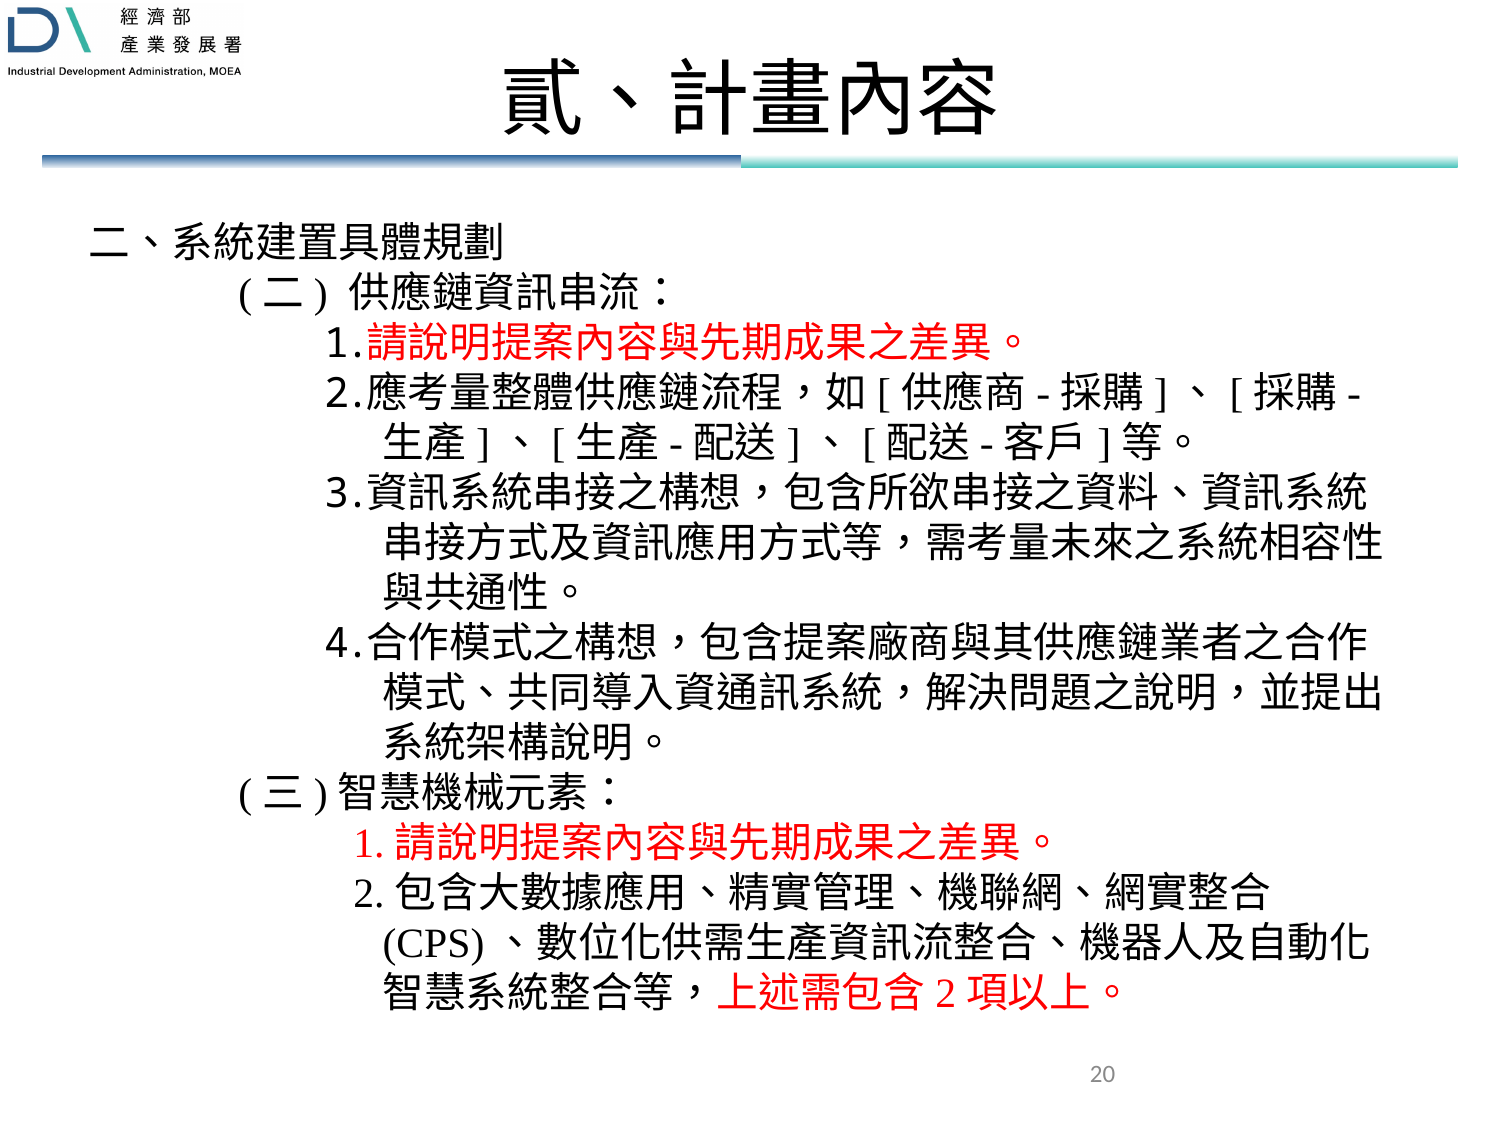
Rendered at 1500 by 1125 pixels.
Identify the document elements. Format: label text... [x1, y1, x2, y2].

title 貳、計畫內容 [75, 19, 1426, 171]
text_box 20 [1074, 1042, 1426, 1103]
text_box 二、系統建置具體規劃 (二) 供應鏈資訊串流： 請說明提案內容與先期成果之差異。 應考量整體供應鏈流程，如[供應商-採購]、[採購-生產]、[生產-配送]、[配送-客戶]等。 資訊系統串接之構想，包含所欲串接之資料、資訊系統串接方式及資訊應用方式等，需考量未來之系統相容性與共通性。 合作模式之構想，包含提案廠商與其供應鏈業者之合作模式、共同導入資通訊系統，解決問題之說明，並提出系統架構說明。 (三)智慧機械元素： 1.請說明提案內容與先期成果之差異。 2.包含大數據應用、精實管理、機聯網、網實整合(CPS)、數位化供需生產資訊流整合、機器人及自動化智慧系統整合等，上述需包含2項以上。 [73, 208, 1423, 1023]
